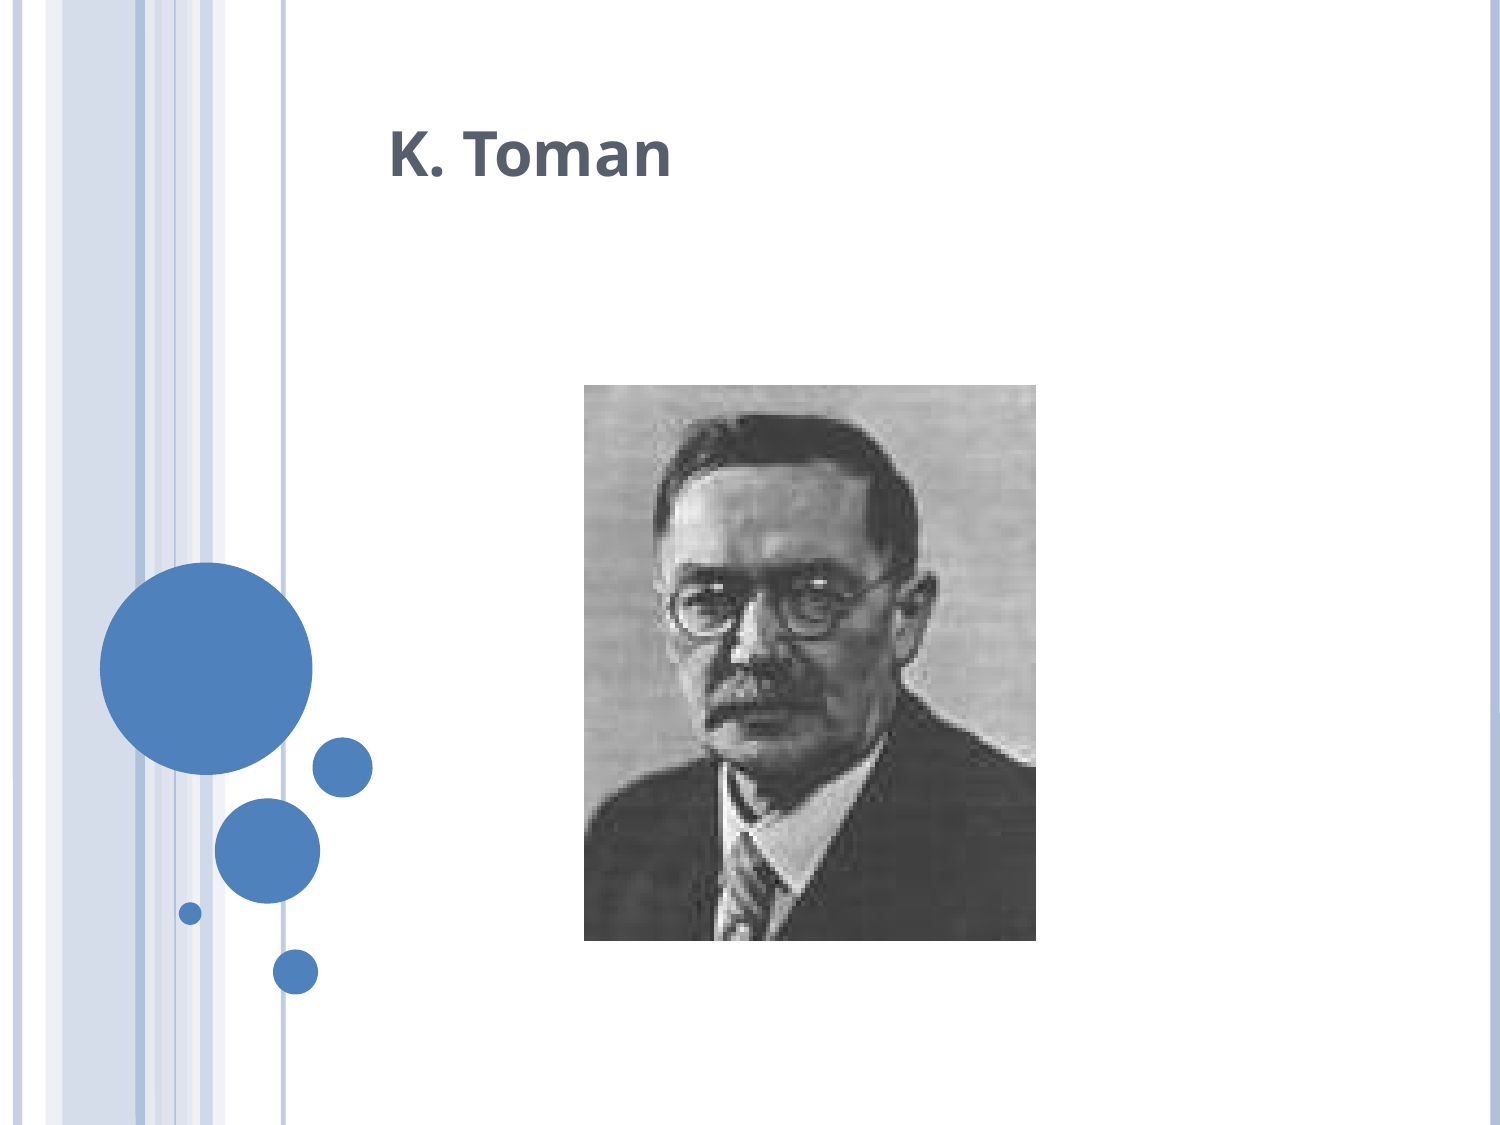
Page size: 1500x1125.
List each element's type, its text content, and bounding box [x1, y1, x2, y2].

picture [584, 385, 1036, 941]
title K. Toman [371, 66, 1385, 197]
